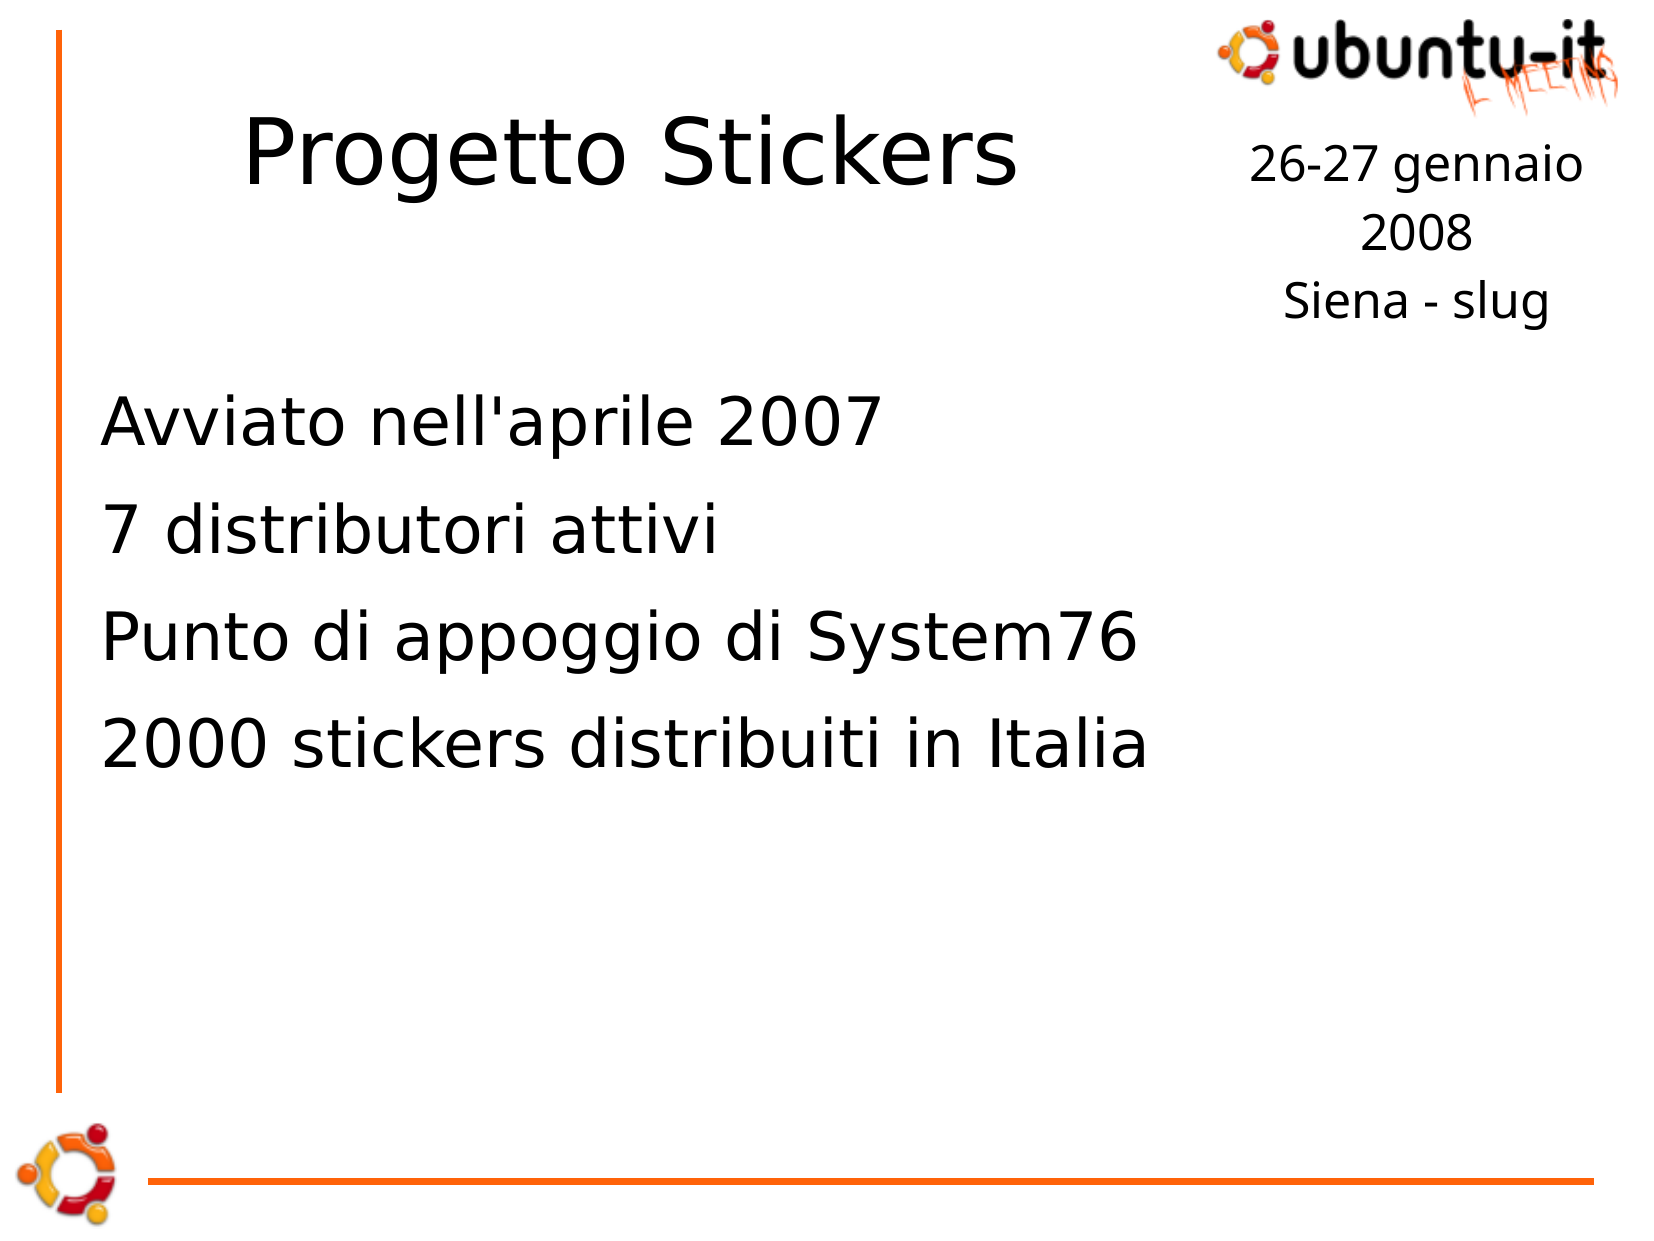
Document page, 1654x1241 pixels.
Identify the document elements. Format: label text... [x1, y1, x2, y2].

title Progetto Stickers [82, 56, 1182, 250]
picture [14, 1122, 119, 1229]
list Avviato nell'aprile 2007 7 distributori attivi Punto di appoggio di System76 2000 stickers distribuiti in Italia [82, 383, 1571, 1094]
picture [1210, 19, 1628, 119]
